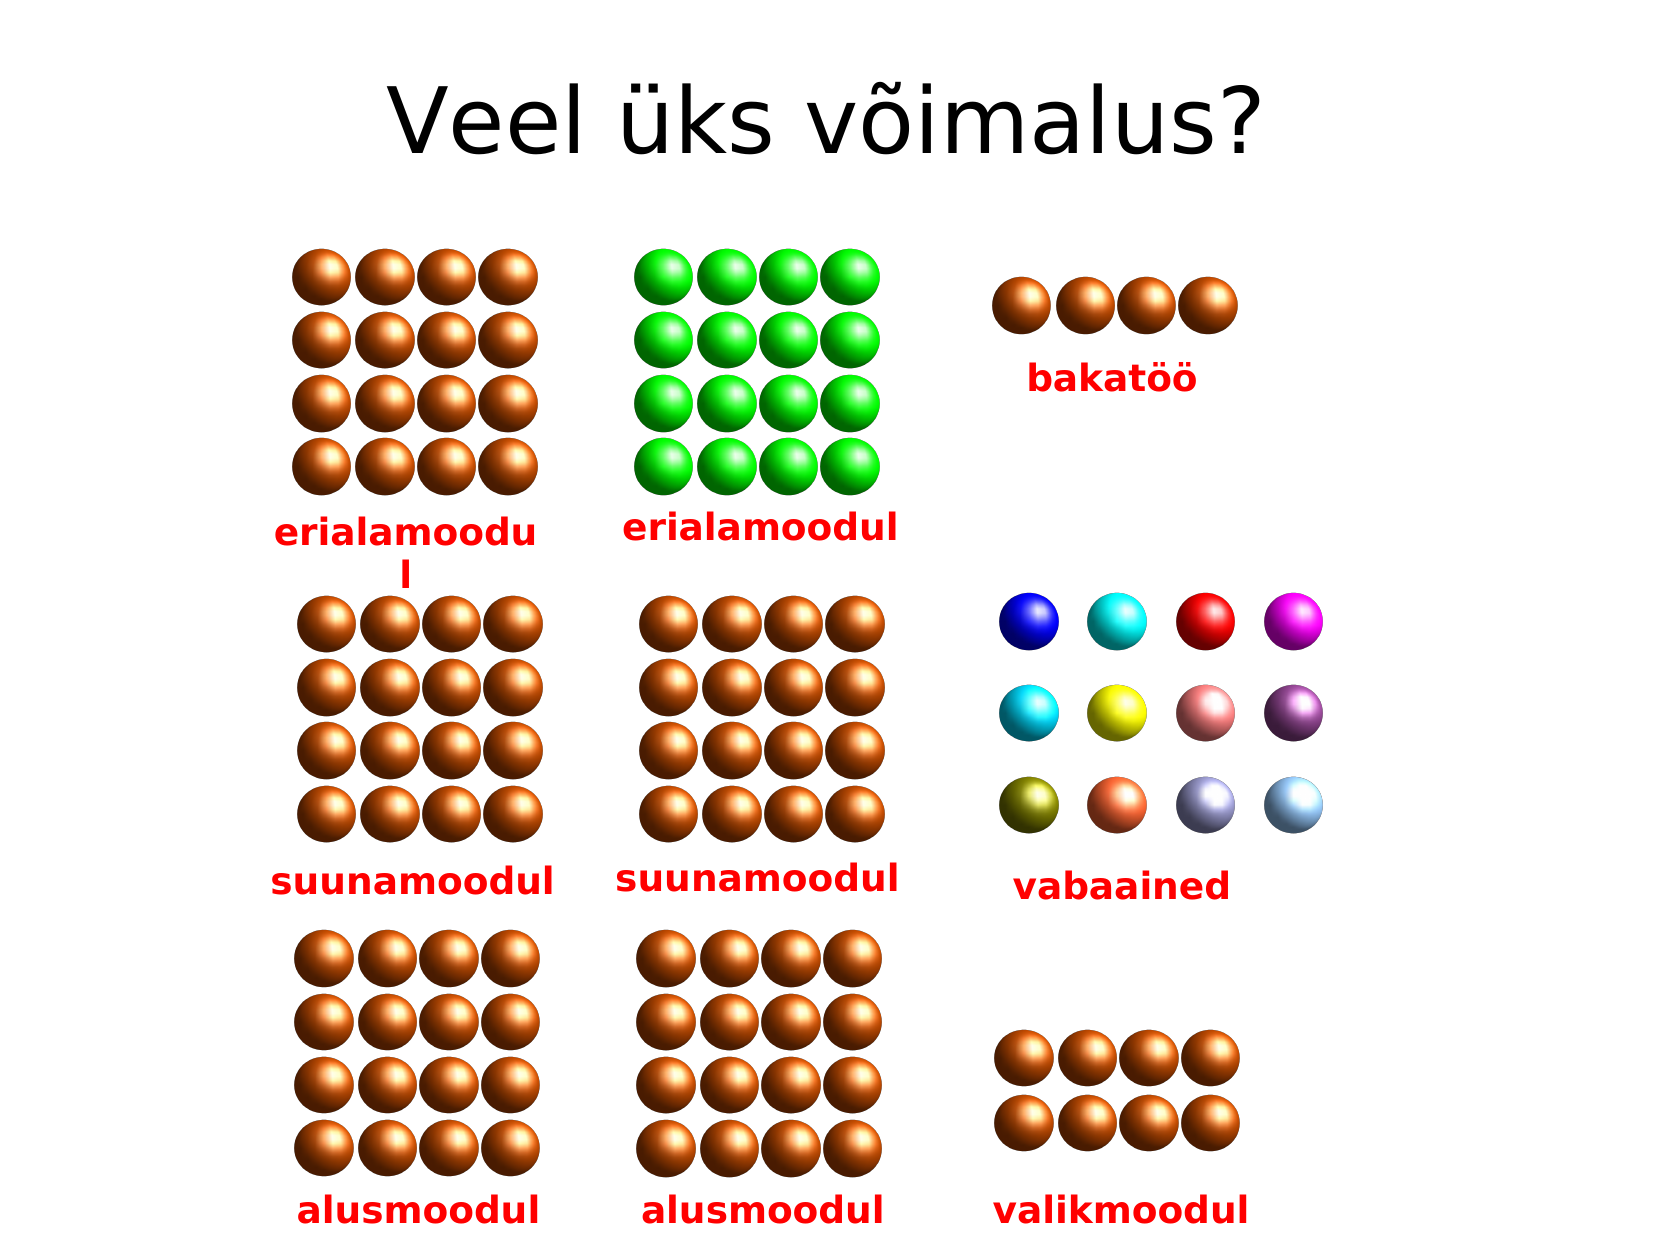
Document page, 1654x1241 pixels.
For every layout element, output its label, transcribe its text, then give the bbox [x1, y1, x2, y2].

title Veel üks võimalus? [82, 18, 1571, 226]
text_box suunamoodul [253, 852, 572, 911]
text_box erialamoodul [605, 498, 916, 557]
text_box suunamoodul [598, 849, 917, 909]
text_box vabaained [982, 857, 1261, 916]
text_box alusmoodul [623, 1181, 902, 1241]
text_box bakatöö [973, 349, 1252, 408]
text_box valikmoodul [976, 1181, 1266, 1241]
text_box erialamoodul [253, 503, 558, 562]
text_box alusmoodul [279, 1181, 558, 1241]
